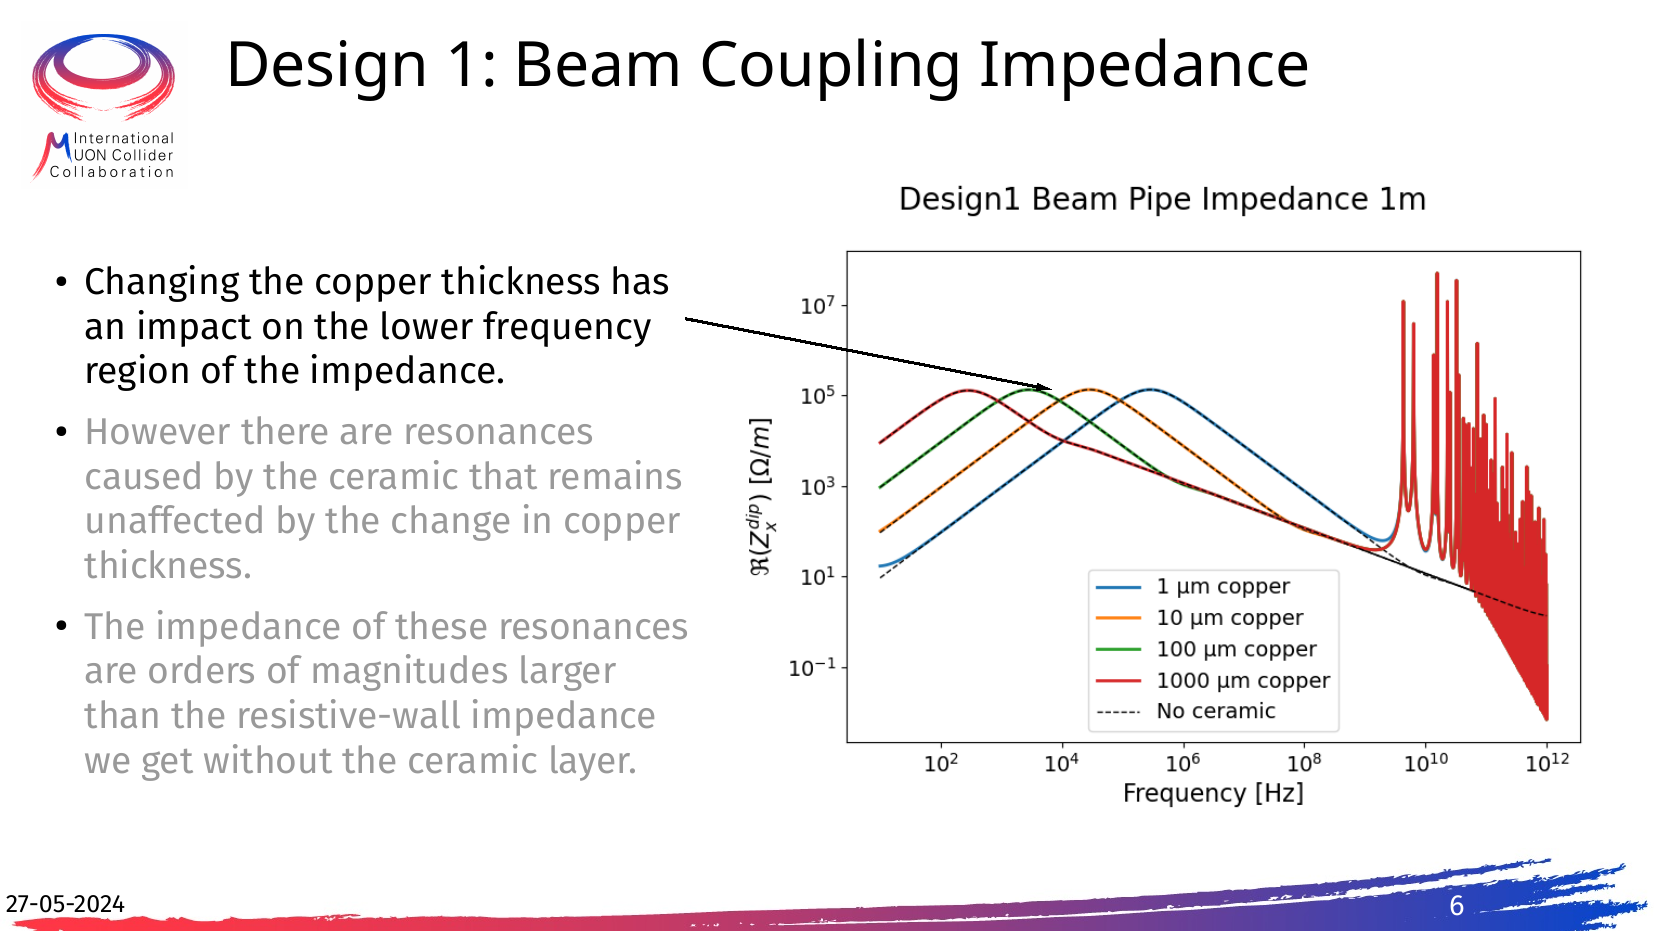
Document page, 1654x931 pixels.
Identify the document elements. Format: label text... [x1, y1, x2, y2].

list Changing the copper thickness has an impact on the lower frequency region of the impedance. However there are resonances caused by the ceramic that remains unaffected by the change in copper thickness. The impedance of these resonances are orders of magnitudes larger than the resistive-wall impedance we get without the ceramic layer. [45, 260, 700, 809]
picture [0, 848, 1654, 931]
picture [21, 21, 188, 189]
picture [735, 175, 1591, 818]
text_box [685, 317, 1052, 391]
title Design 1: Beam Coupling Impedance [225, 19, 1571, 181]
